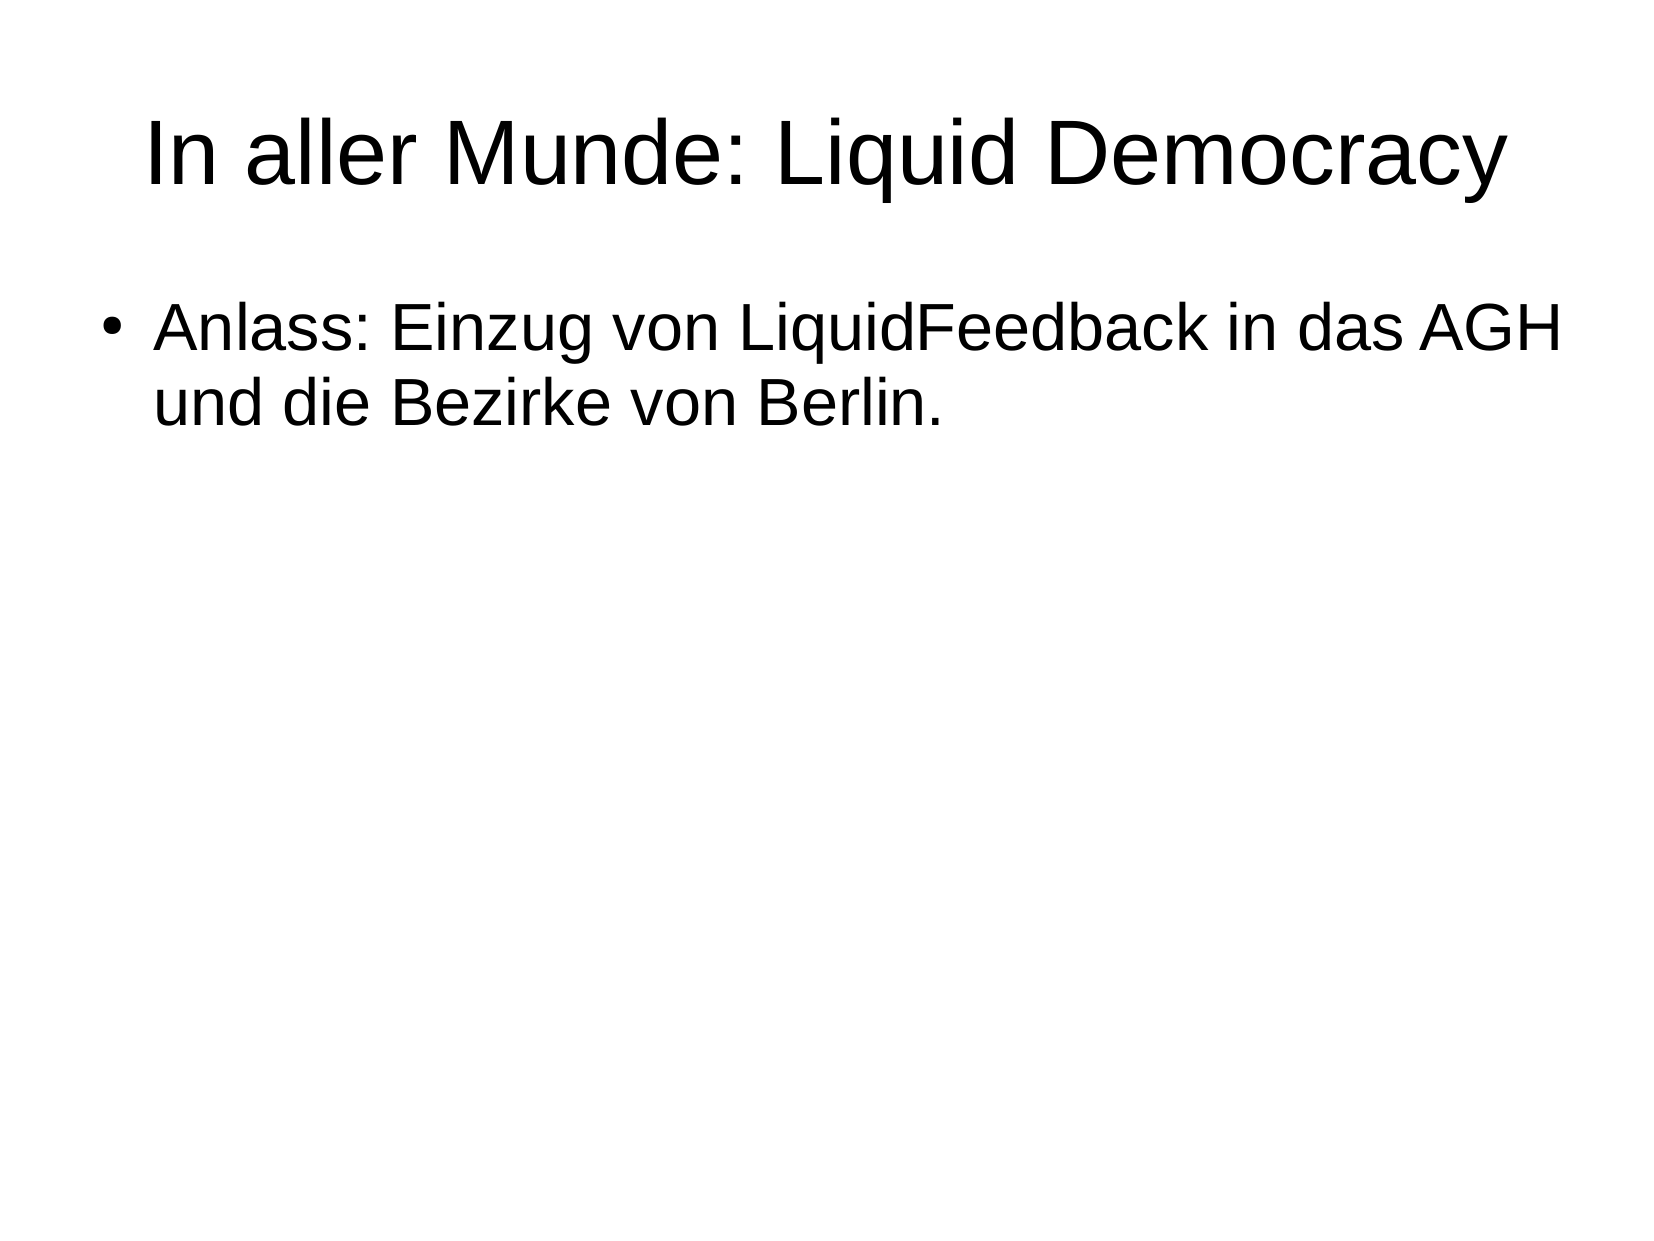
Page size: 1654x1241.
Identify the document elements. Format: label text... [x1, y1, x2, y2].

list Anlass: Einzug von LiquidFeedback in das AGH und die Bezirke von Berlin. [82, 290, 1571, 1109]
title In aller Munde: Liquid Democracy [82, 49, 1571, 257]
